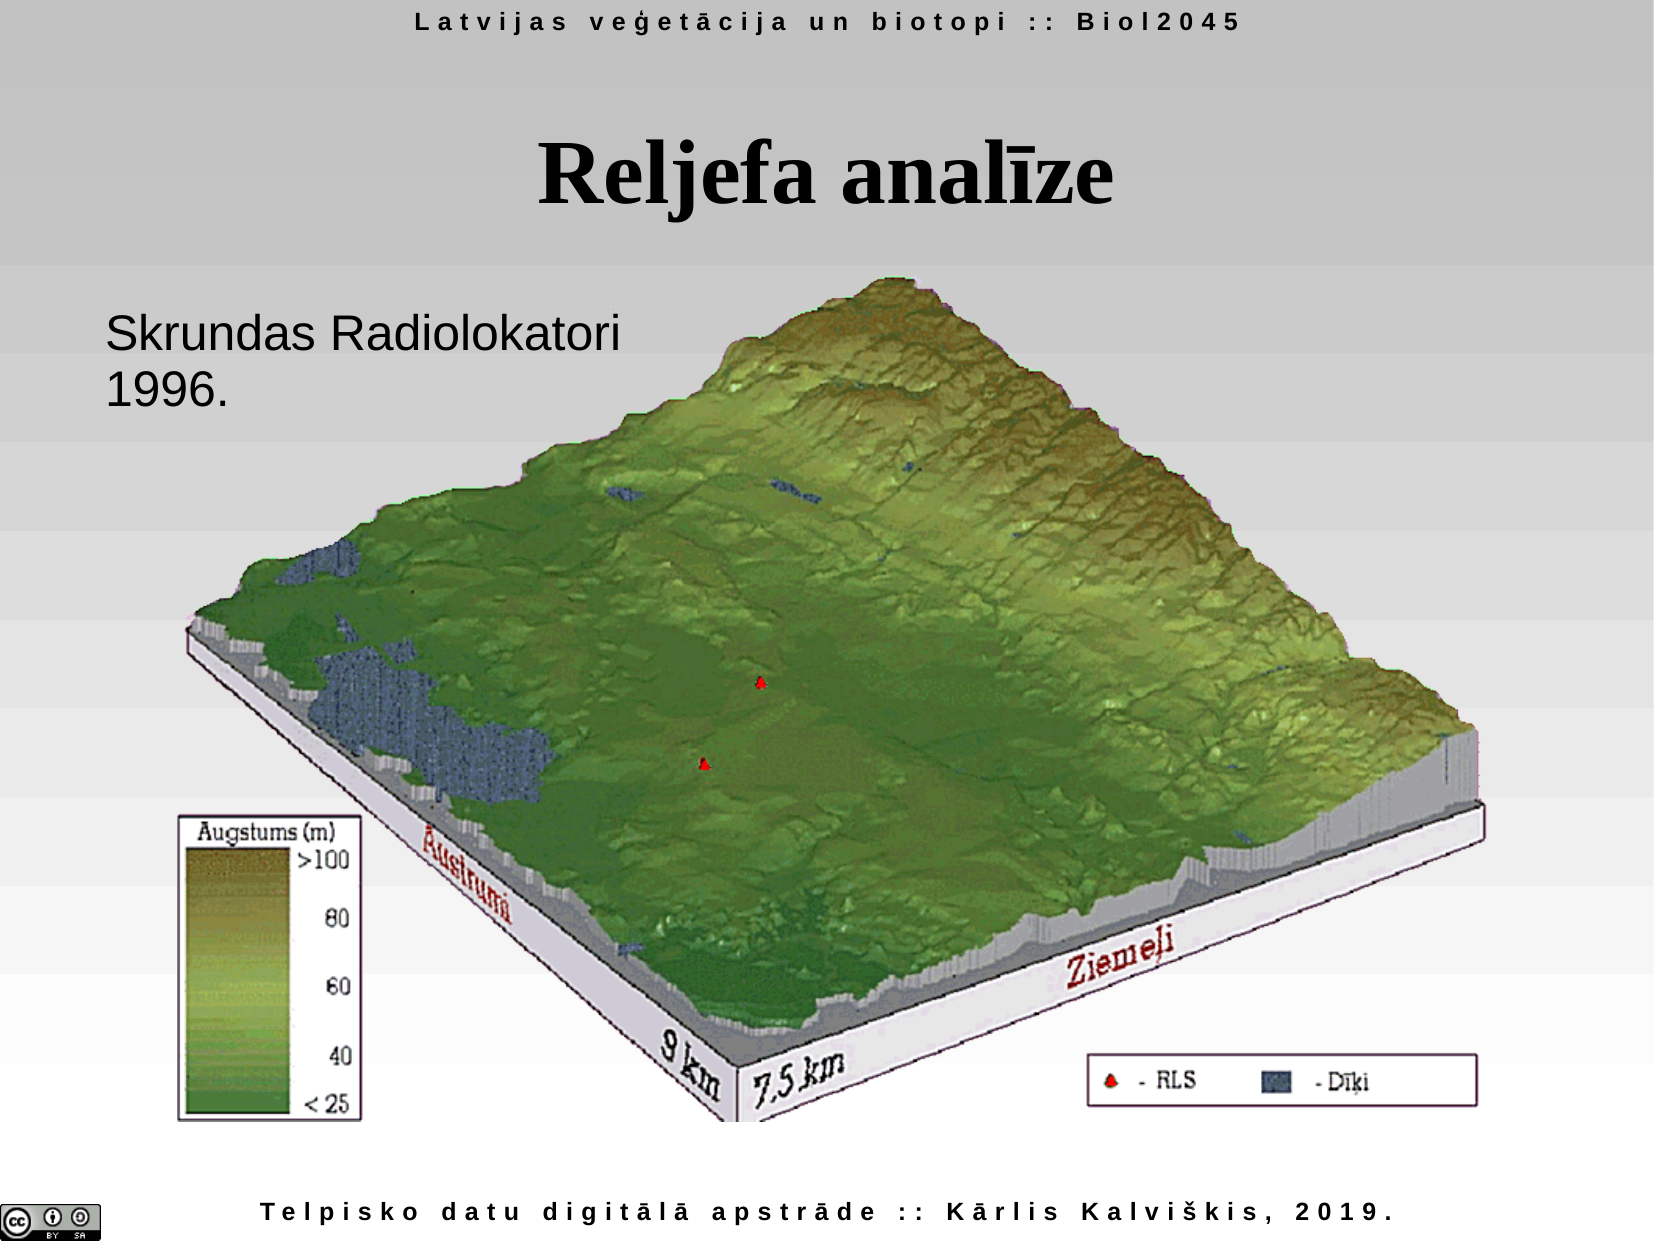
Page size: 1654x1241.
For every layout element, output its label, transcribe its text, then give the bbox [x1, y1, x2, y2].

picture [0, 0, 1654, 1241]
title Reljefa analīze [29, 49, 1625, 296]
text_box Skrundas Radiolokatori 1996. [105, 305, 622, 418]
